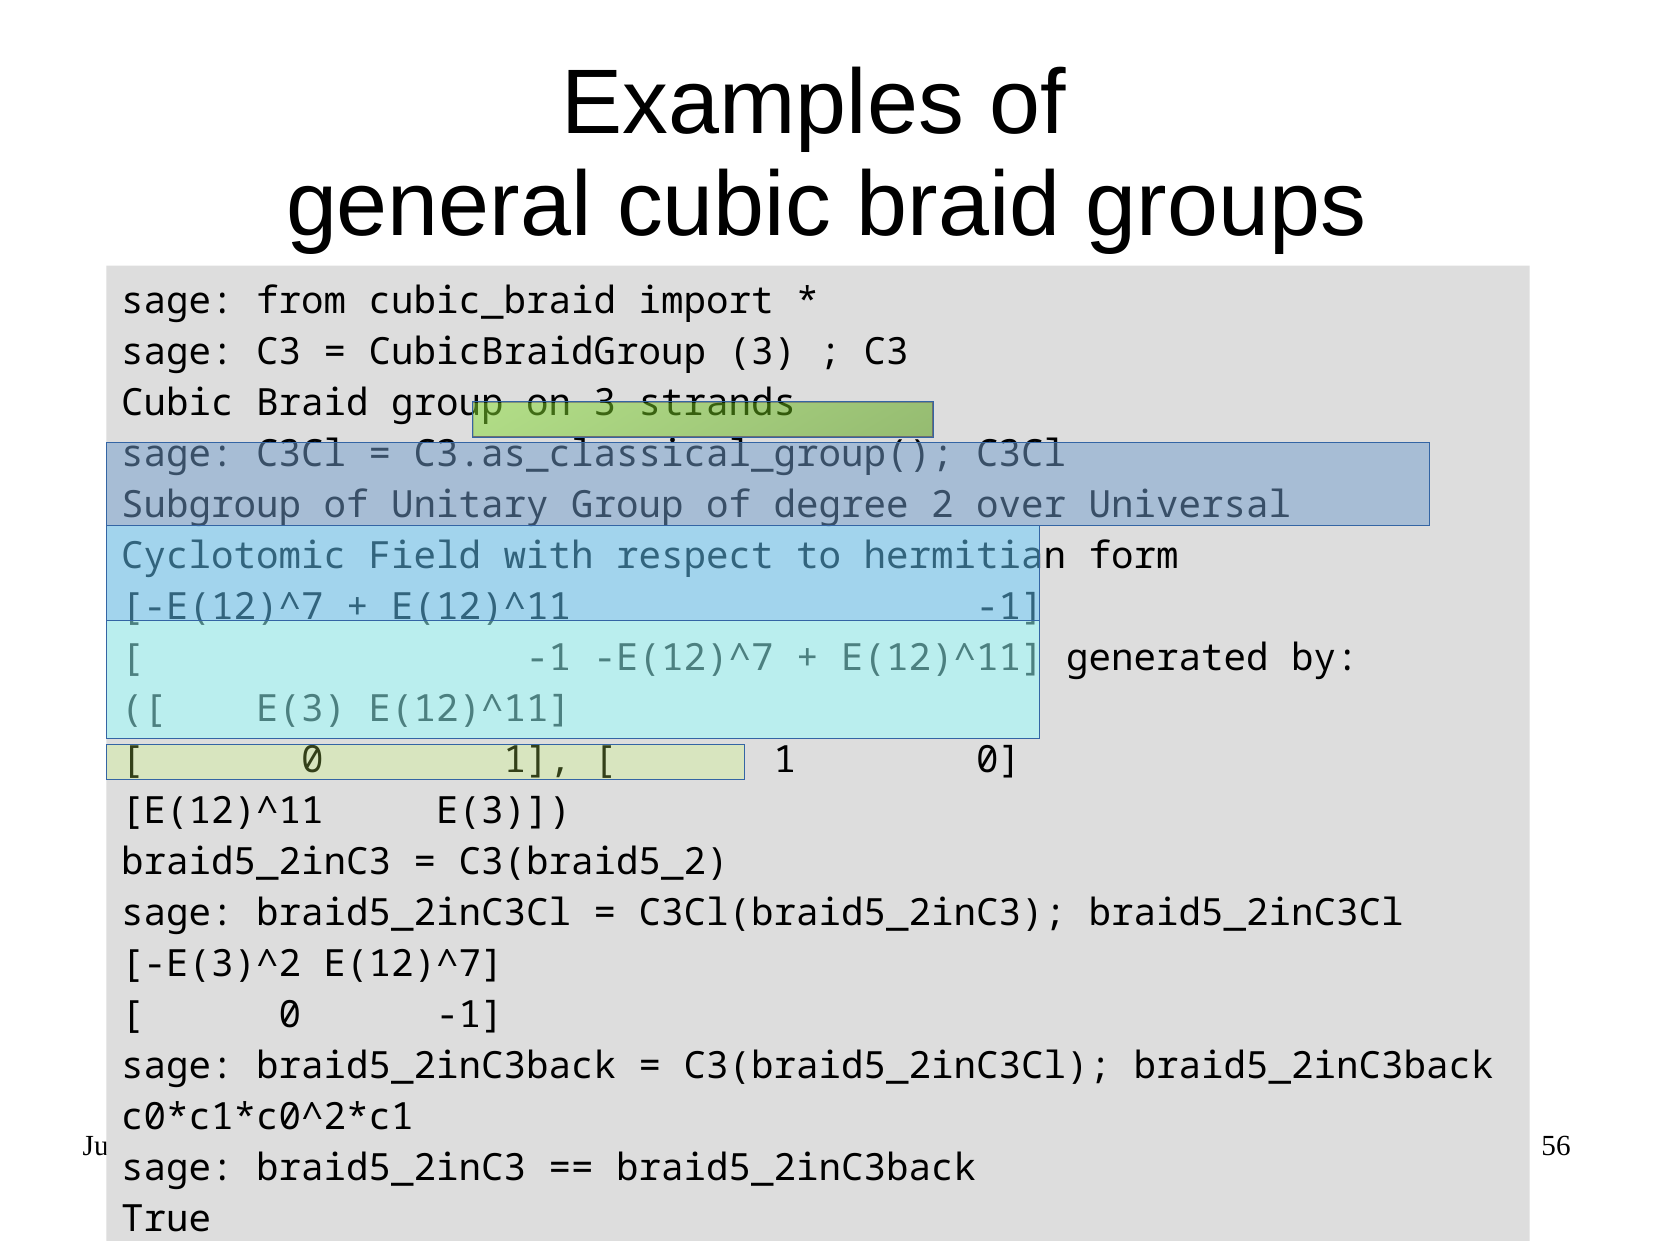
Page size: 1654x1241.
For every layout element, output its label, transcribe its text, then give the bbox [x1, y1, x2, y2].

text_box [106, 442, 1430, 739]
text_box sage: from cubic_braid import * sage: C3 = CubicBraidGroup (3) ; C3 Cubic Braid group on 3 strands sage: C3Cl = C3.as_classical_group(); C3Cl Subgroup of Unitary Group of degree 2 over Universal Cyclotomic Field with respect to hermitian form [-E(12)^7 + E(12)^11 -1] [ -1 -E(12)^7 + E(12)^11] generated by: ([ E(3) E(12)^11] [ 0 1], [ 1 0] [E(12)^11 E(3)]) braid5_2inC3 = C3(braid5_2) sage: braid5_2inC3Cl = C3Cl(braid5_2inC3); braid5_2inC3Cl [-E(3)^2 E(12)^7] [ 0 -1] sage: braid5_2inC3back = C3(braid5_2inC3Cl); braid5_2inC3back c0*c1*c0^2*c1 sage: braid5_2inC3 == braid5_2inC3back True sage: braid5_2inC3.braid() == braid5_2inC3back.braid() False [106, 265, 1530, 1179]
text_box [106, 744, 745, 780]
text_box [472, 401, 934, 438]
title Examples of general cubic braid groups [82, 49, 1571, 257]
